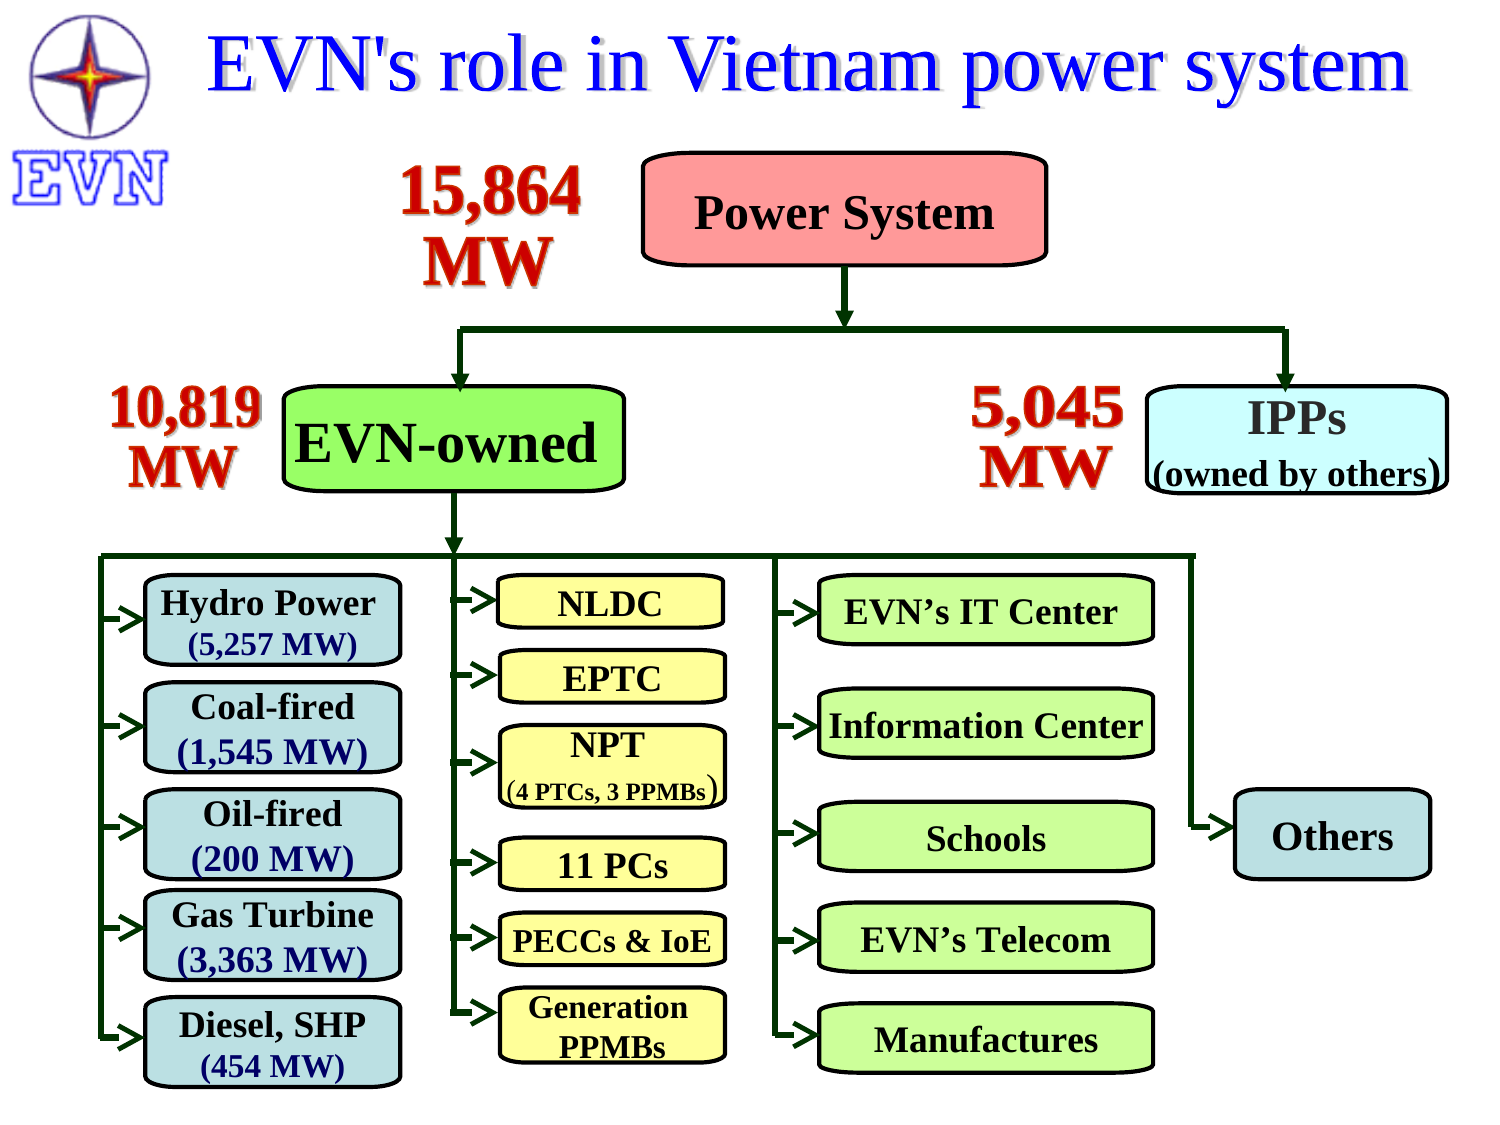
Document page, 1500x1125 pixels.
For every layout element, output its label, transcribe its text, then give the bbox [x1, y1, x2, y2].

text_box 11 PCs [500, 837, 726, 891]
text_box EVN's role in Vietnam power system [1042, 52, 1101, 92]
text_box 5,045 MW [980, 446, 1043, 487]
text_box EVN's role in Vietnam power system [468, 51, 504, 92]
text_box 10,819 MW [164, 417, 177, 436]
text_box Generation PPMBs [500, 987, 726, 1063]
text_box EPTC [500, 650, 726, 703]
text_box Manufactures [819, 1003, 1154, 1073]
text_box EVN's role in Vietnam power system [1103, 51, 1134, 92]
text_box EVN's role in Vietnam power system [507, 33, 528, 91]
text_box 10,819 MW [138, 386, 163, 427]
text_box EVN-owned [283, 386, 624, 492]
text_box EVN's role in Vietnam power system [316, 36, 371, 91]
text_box 10,819 MW [112, 386, 134, 427]
text_box Gas Turbine (3,363 MW) [145, 890, 401, 981]
text_box EVN's role in Vietnam power system [667, 36, 725, 92]
text_box 15,864 MW [424, 237, 485, 285]
text_box 10,819 MW [182, 446, 237, 487]
text_box Power System [642, 152, 1047, 266]
text_box 15,864 MW [466, 202, 480, 225]
text_box PECCs & IoE [500, 912, 726, 966]
text_box EVN's role in Vietnam power system [1313, 51, 1344, 92]
text_box 15,864 MW [484, 165, 514, 214]
text_box EVN's role in Vietnam power system [879, 51, 940, 91]
text_box Diesel, SHP (454 MW) [145, 997, 401, 1087]
text_box 5,045 MW [1057, 386, 1090, 427]
text_box 5,045 MW [1093, 386, 1122, 427]
text_box NLDC [497, 575, 723, 628]
text_box 5,045 MW [1045, 446, 1112, 487]
text_box EVN's role in Vietnam power system [1004, 51, 1040, 92]
text_box EVN’s IT Center [819, 574, 1154, 645]
text_box IPPs (owned by others) [1146, 386, 1447, 494]
text_box EVN's role in Vietnam power system [1138, 51, 1163, 91]
picture [0, 0, 179, 223]
text_box 5,045 MW [1005, 417, 1020, 436]
text_box 10,819 MW [210, 386, 232, 427]
text_box EVN's role in Vietnam power system [440, 51, 465, 91]
text_box EVN's role in Vietnam power system [746, 51, 776, 92]
text_box EVN's role in Vietnam power system [208, 36, 252, 91]
text_box 15,864 MW [517, 165, 548, 214]
text_box Information Center [819, 688, 1154, 758]
text_box 5,045 MW [972, 386, 1002, 427]
text_box Schools [819, 801, 1154, 872]
text_box 5,045 MW [1024, 386, 1054, 427]
text_box Others [1235, 789, 1431, 880]
text_box EVN's role in Vietnam power system [779, 44, 801, 92]
text_box EVN's role in Vietnam power system [586, 52, 606, 91]
text_box EVN's role in Vietnam power system [803, 51, 841, 91]
text_box 15,864 MW [487, 237, 553, 286]
text_box EVN's role in Vietnam power system [722, 52, 742, 91]
text_box EVN's role in Vietnam power system [1187, 51, 1213, 92]
text_box EVN's role in Vietnam power system [531, 51, 562, 92]
text_box EVN's role in Vietnam power system [256, 36, 313, 92]
text_box EVN’s Telecom [819, 902, 1154, 972]
text_box 10,819 MW [129, 446, 180, 487]
text_box 15,864 MW [403, 166, 429, 214]
text_box EVN's role in Vietnam power system [1347, 51, 1408, 91]
text_box EVN's role in Vietnam power system [1216, 52, 1256, 109]
text_box Coal-fired (1,545 MW) [145, 682, 401, 773]
text_box 10,819 MW [180, 386, 205, 427]
text_box 10,819 MW [235, 386, 259, 427]
text_box EVN's role in Vietnam power system [609, 51, 647, 91]
text_box EVN's role in Vietnam power system [1288, 44, 1310, 92]
text_box Hydro Power (5,257 MW) [145, 574, 401, 665]
text_box EVN's role in Vietnam power system [1259, 51, 1285, 92]
text_box 15,864 MW [550, 166, 580, 214]
text_box EVN's role in Vietnam power system [962, 51, 999, 109]
text_box EVN's role in Vietnam power system [390, 51, 416, 92]
text_box Oil-fired (200 MW) [145, 789, 401, 880]
text_box NPT (4 PTCs, 3 PPMBs) [500, 725, 726, 808]
text_box EVN's role in Vietnam power system [844, 51, 877, 92]
text_box 15,864 MW [434, 166, 463, 214]
